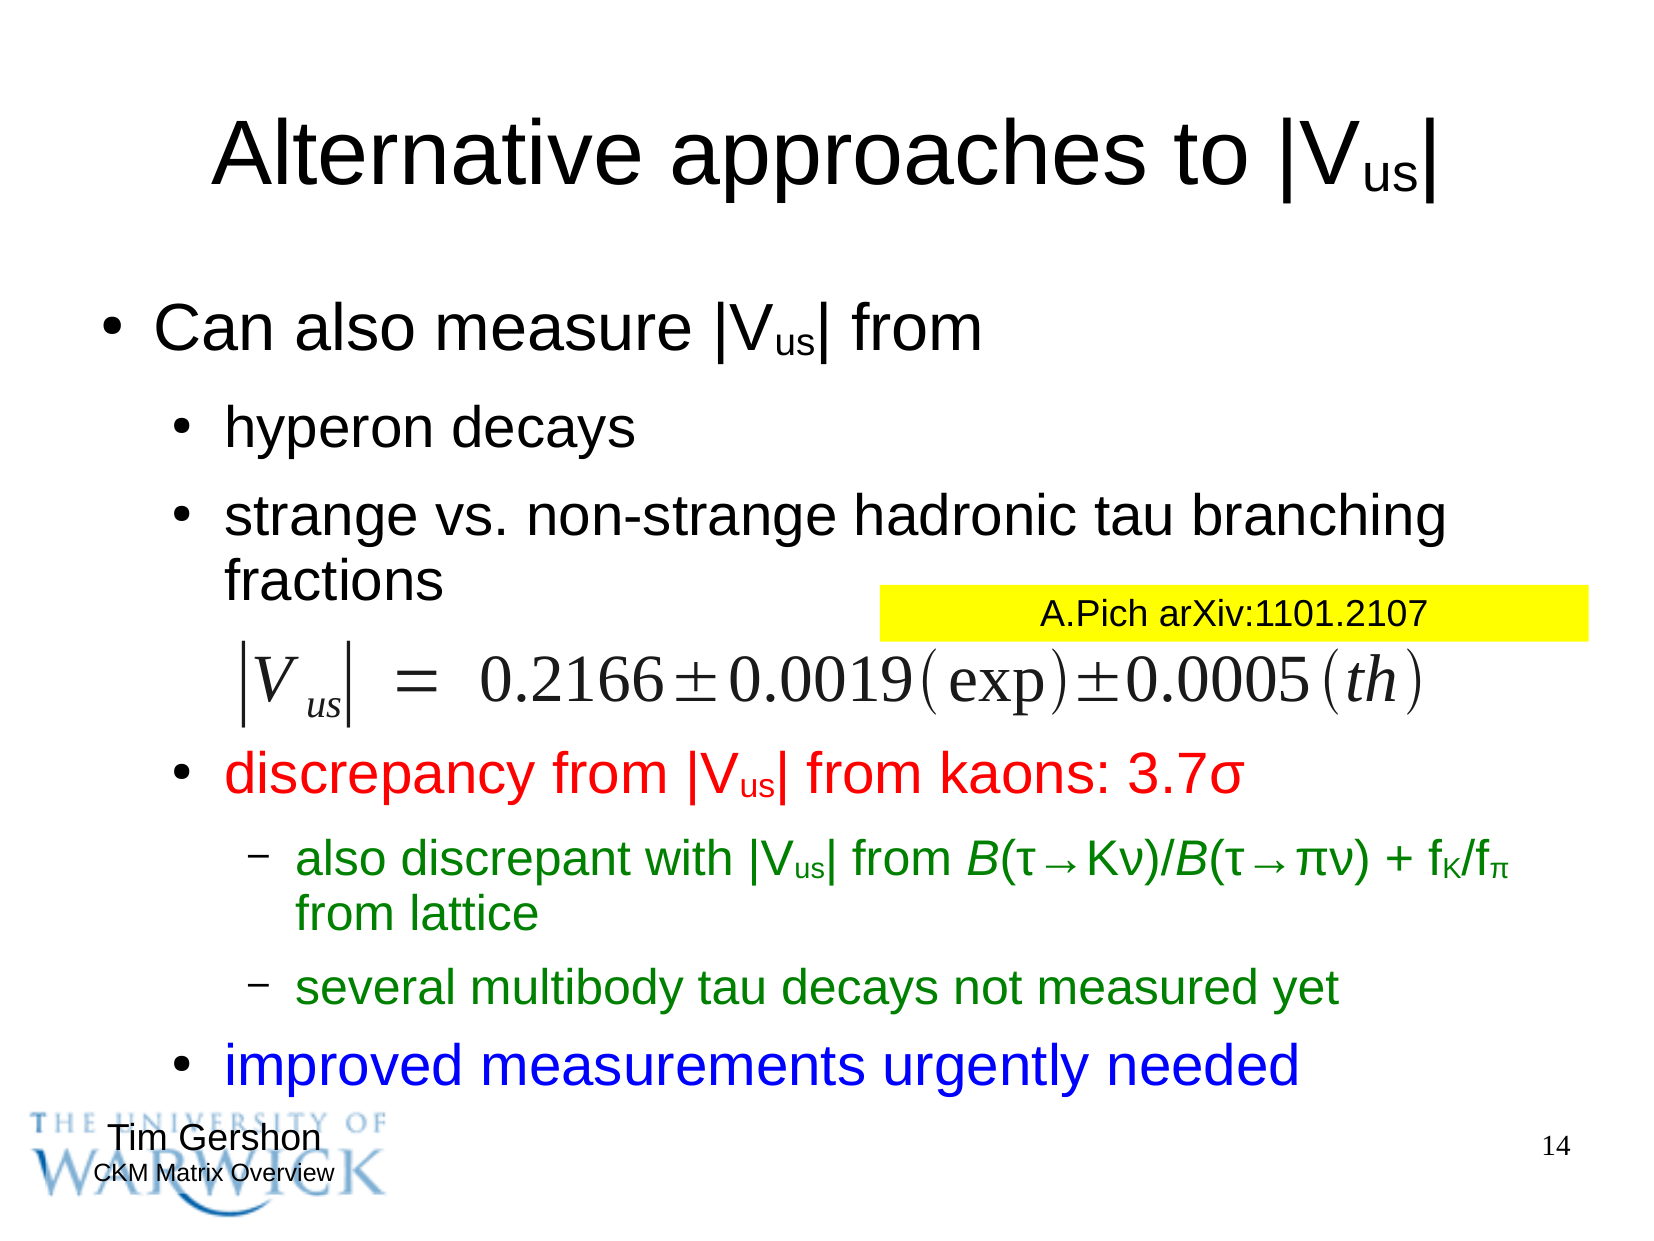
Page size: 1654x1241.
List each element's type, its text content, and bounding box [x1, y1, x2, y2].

text_box Tim Gershon CKM Matrix Overview [45, 1108, 384, 1194]
title Alternative approaches to |Vus| [82, 49, 1571, 257]
chart [213, 637, 1441, 732]
text_box A.Pich arXiv:1101.2107 [879, 584, 1589, 642]
picture [19, 1106, 406, 1232]
list Can also measure |Vus| from hyperon decays strange vs. non-strange hadronic tau branching fractions discrepancy from |Vus| from kaons: 3.7σ also discrepant with |Vus| from B(τ→Kν)/B(τ→πν) + fK/fπ from lattice several multibody tau decays not measured yet improved measurements urgently needed [82, 290, 1571, 1109]
